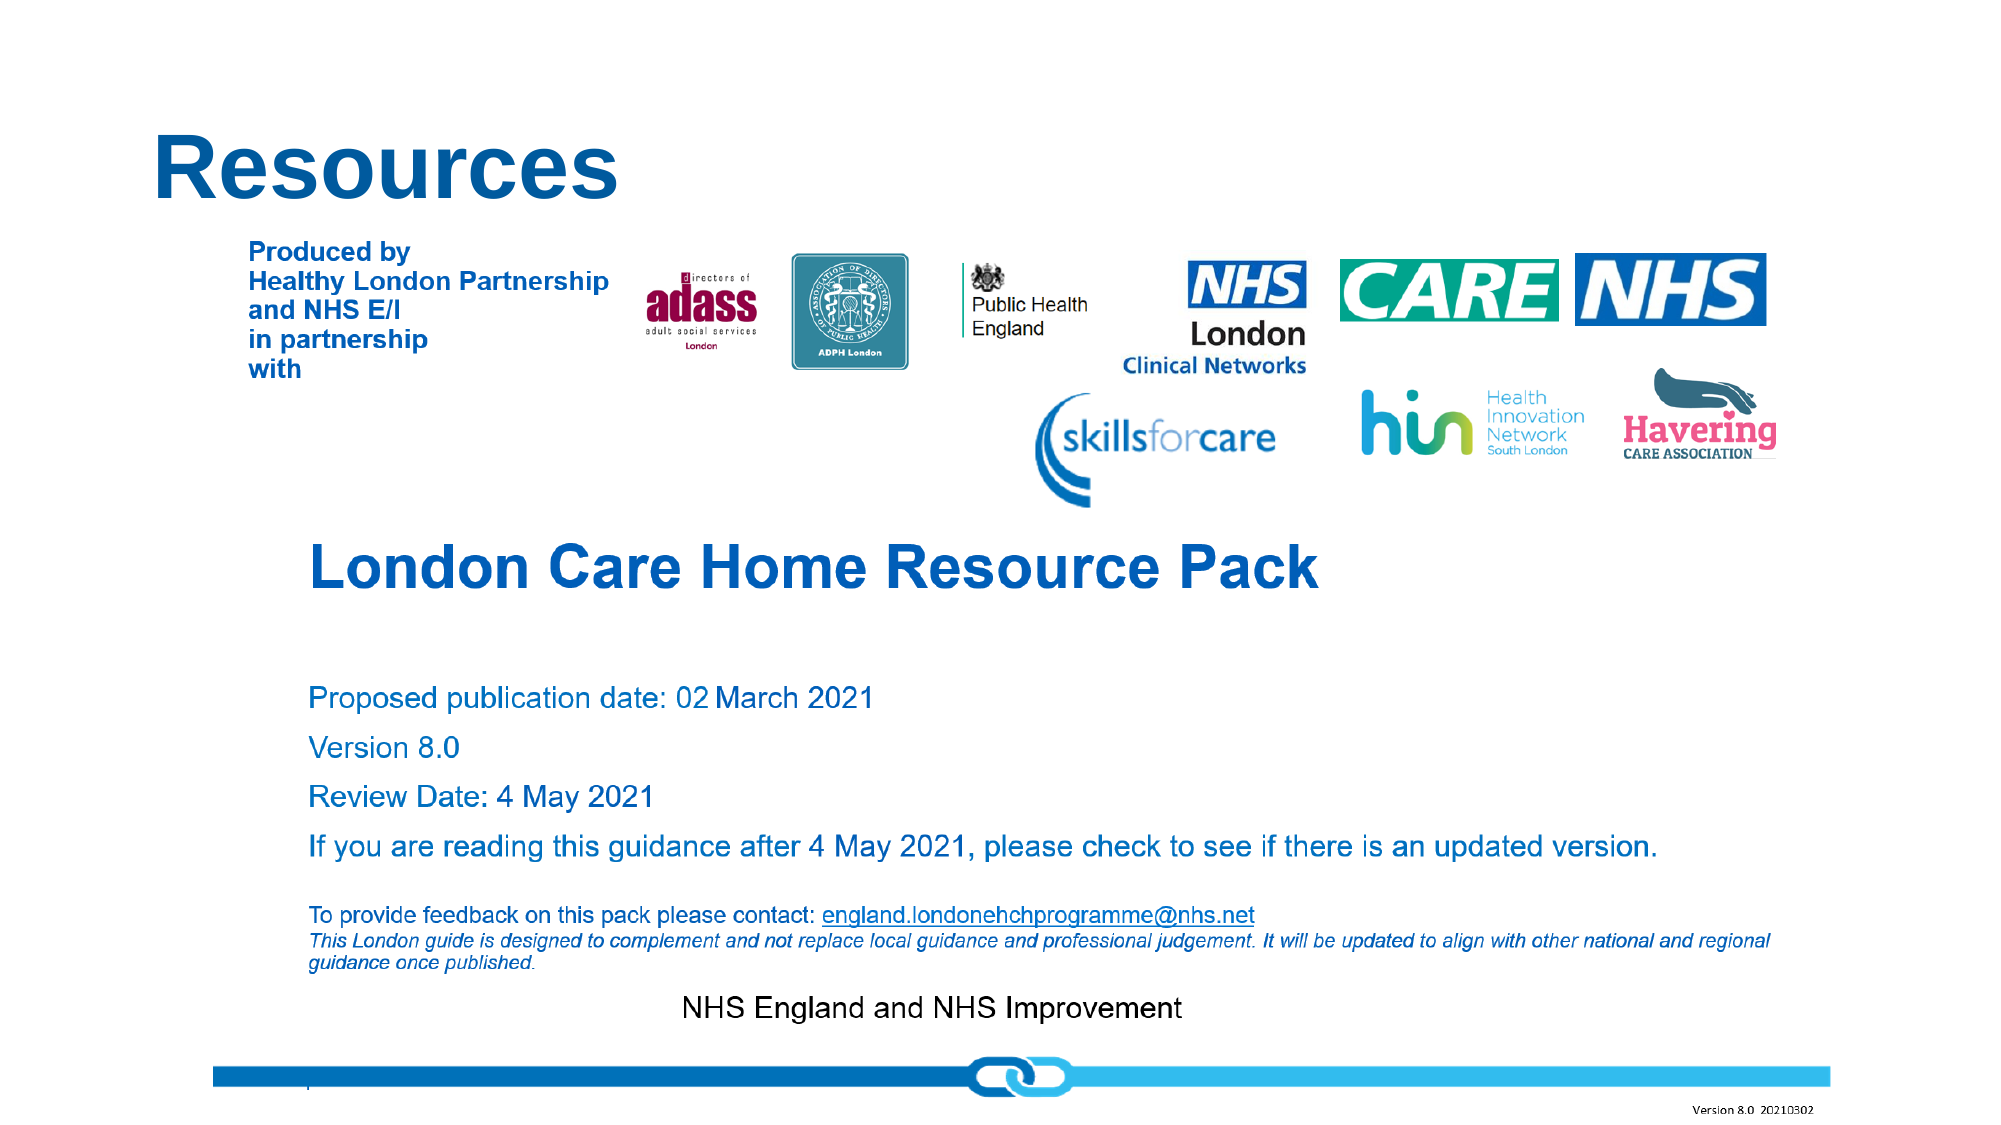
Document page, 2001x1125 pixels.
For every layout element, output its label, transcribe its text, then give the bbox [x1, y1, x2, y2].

title Resources [137, 59, 1863, 278]
picture [213, 214, 1831, 1124]
